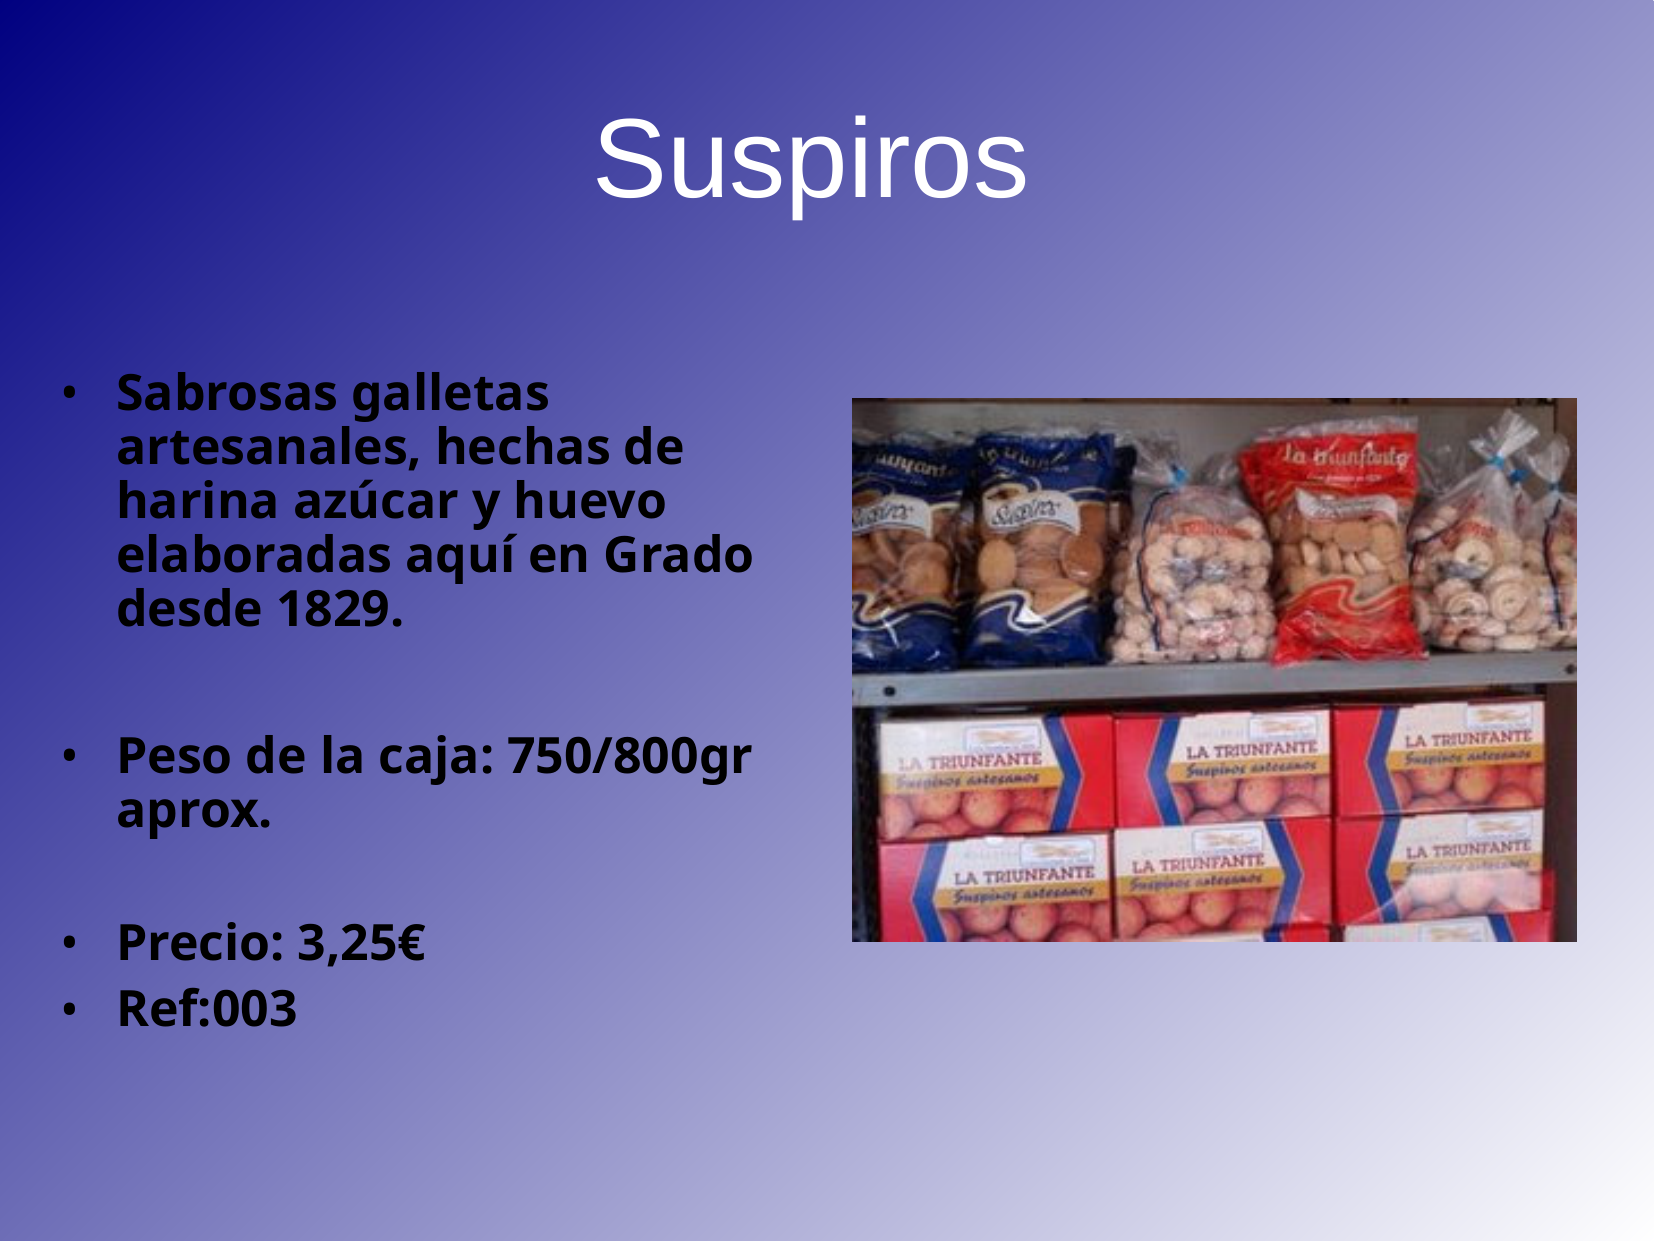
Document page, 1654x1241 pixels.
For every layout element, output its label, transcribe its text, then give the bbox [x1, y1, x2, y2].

title Suspiros [82, 49, 1571, 257]
list Sabrosas galletas artesanales, hechas de harina azúcar y huevo elaboradas aquí en Grado desde 1829. Peso de la caja: 750/800gr aprox. Precio: 3,25€ Ref:003 [45, 359, 776, 1179]
picture [852, 398, 1577, 942]
